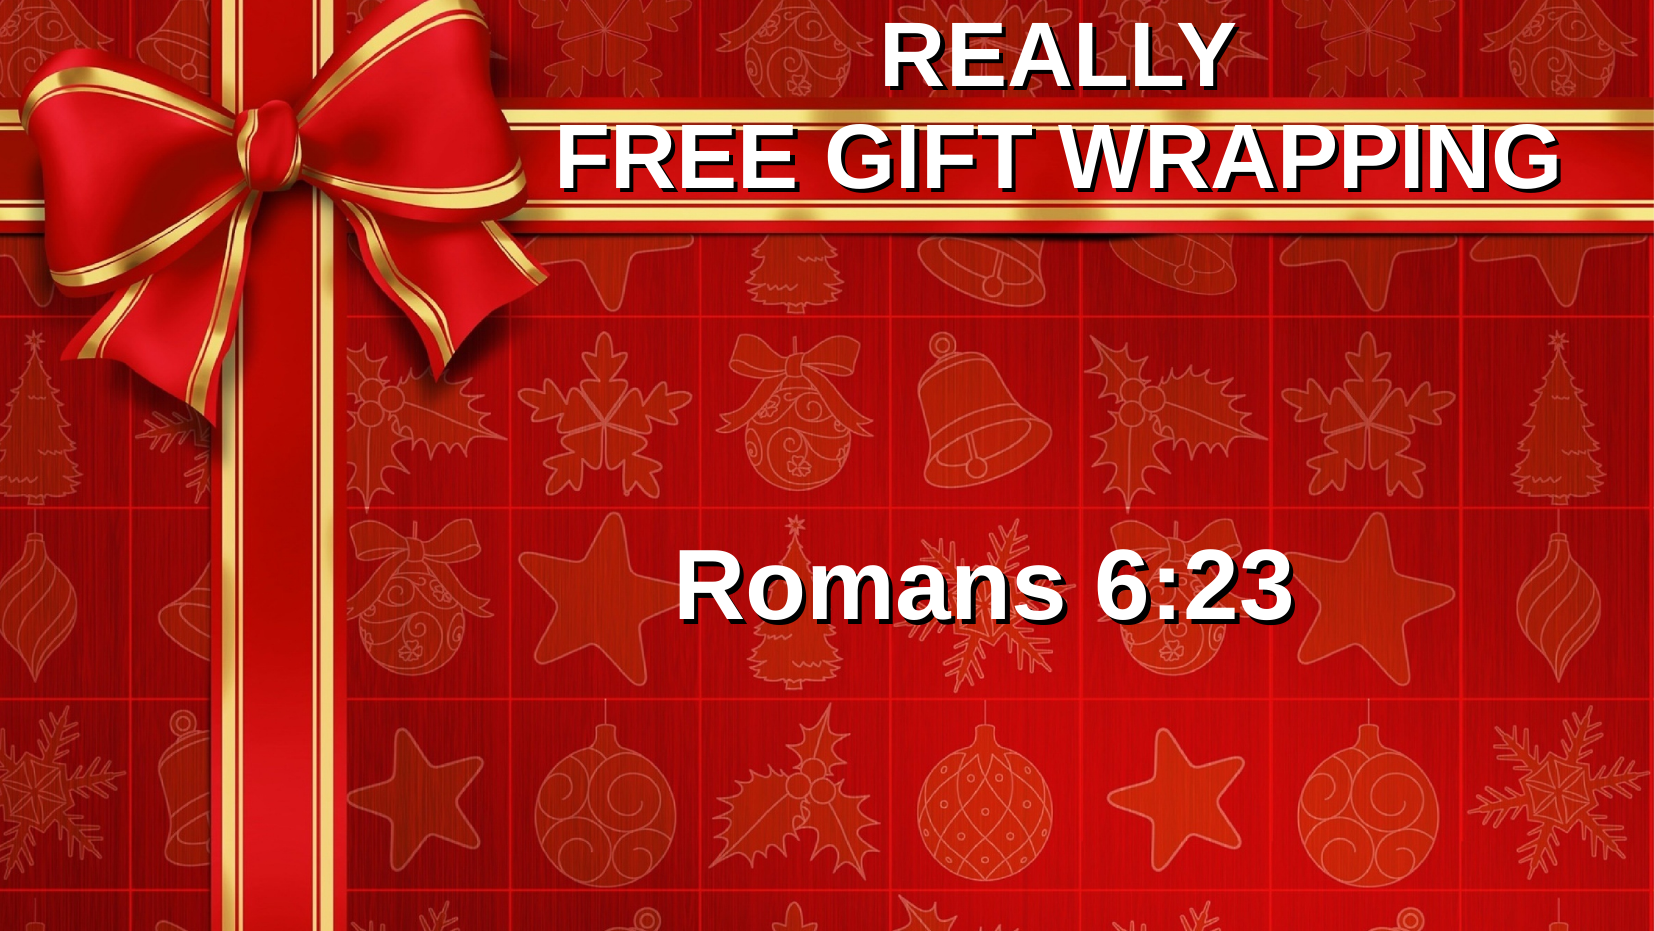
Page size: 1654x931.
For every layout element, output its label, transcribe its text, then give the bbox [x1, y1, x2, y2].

subtitle Romans 6:23 [315, 255, 1654, 916]
picture [0, 0, 1654, 931]
title REALLY FREE GIFT WRAPPING [528, 0, 1590, 212]
